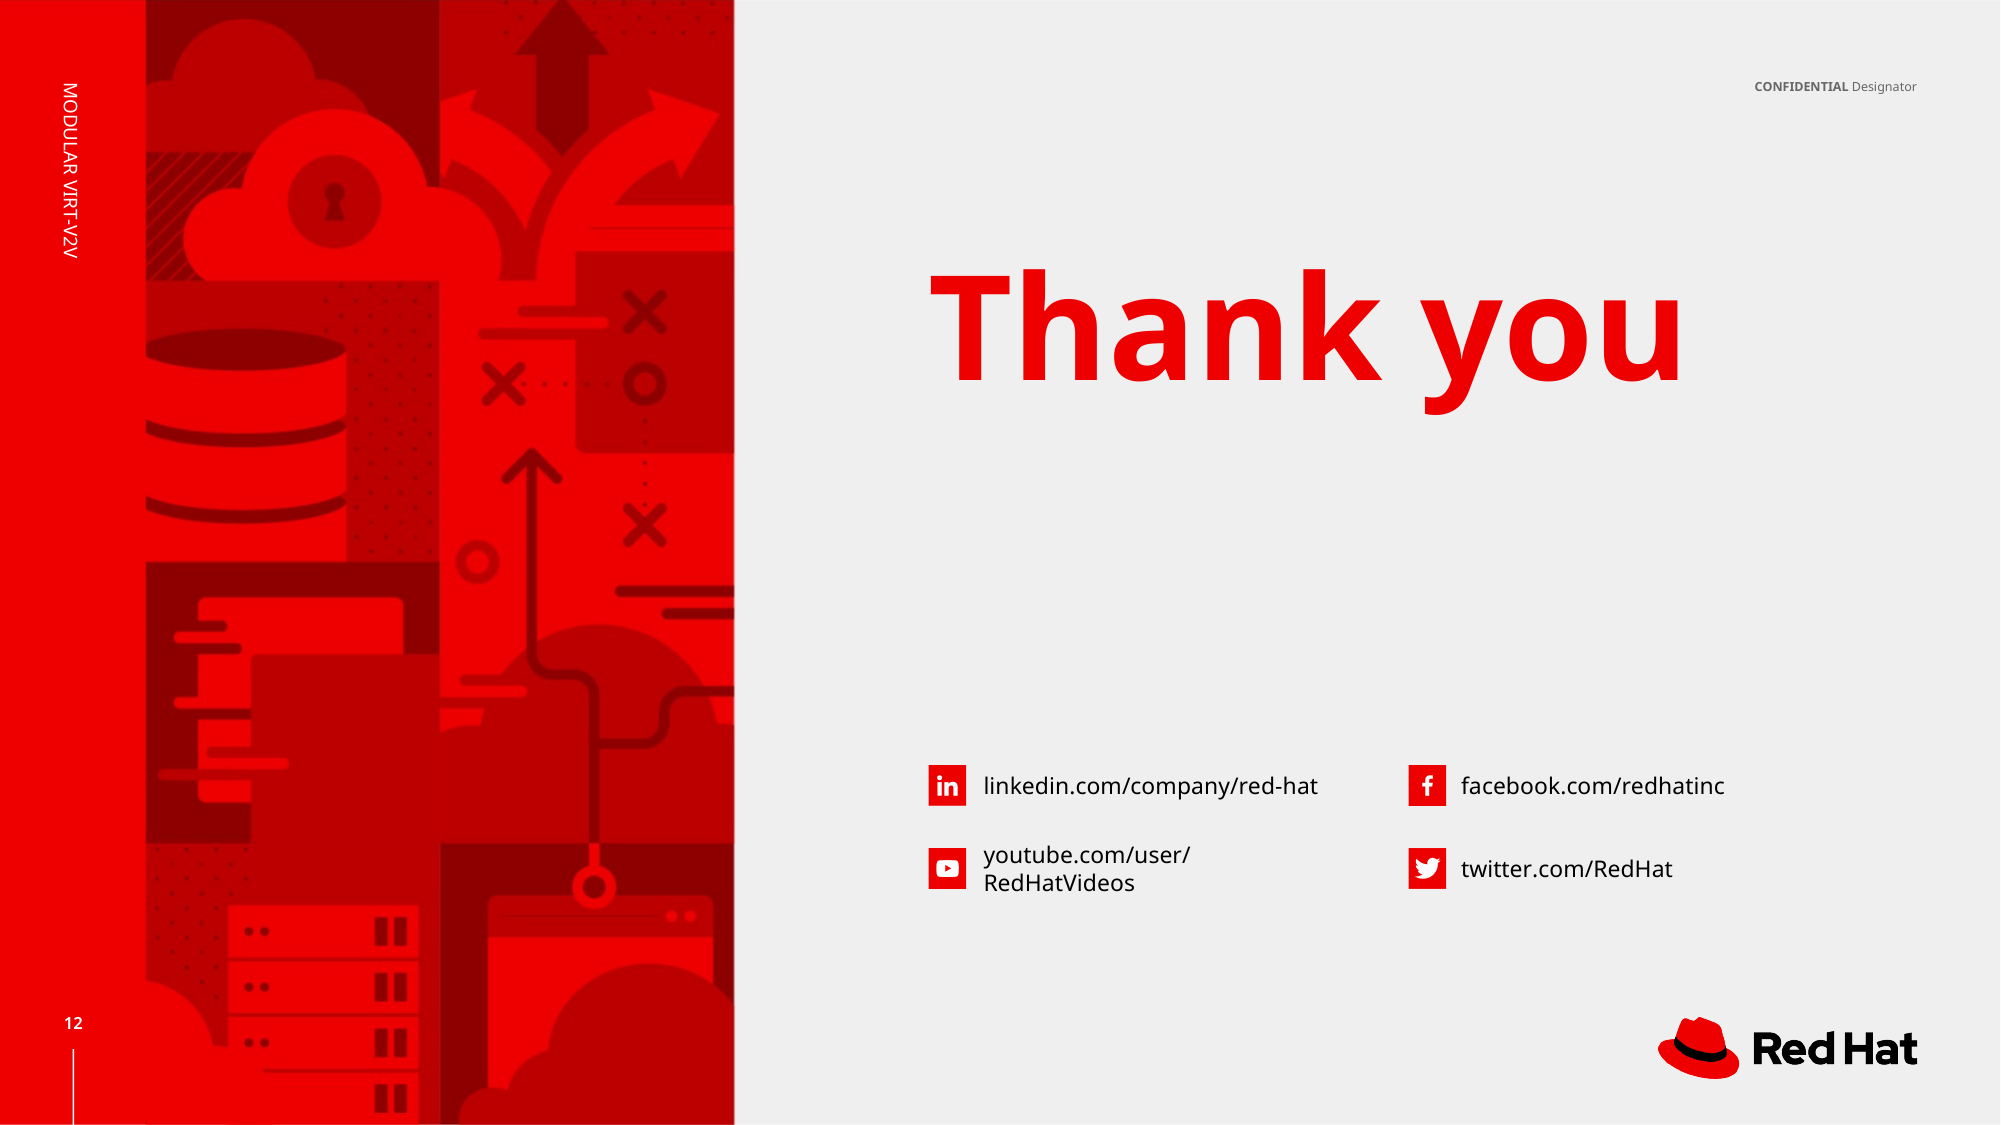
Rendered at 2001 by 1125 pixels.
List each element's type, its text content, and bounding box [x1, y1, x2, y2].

title Thank you [928, 93, 1870, 410]
text_box CONFIDENTIAL Designator [1651, 44, 1918, 94]
text_box MODULAR VIRT-V2V [0, 0, 144, 845]
picture [0, 0, 2001, 1125]
